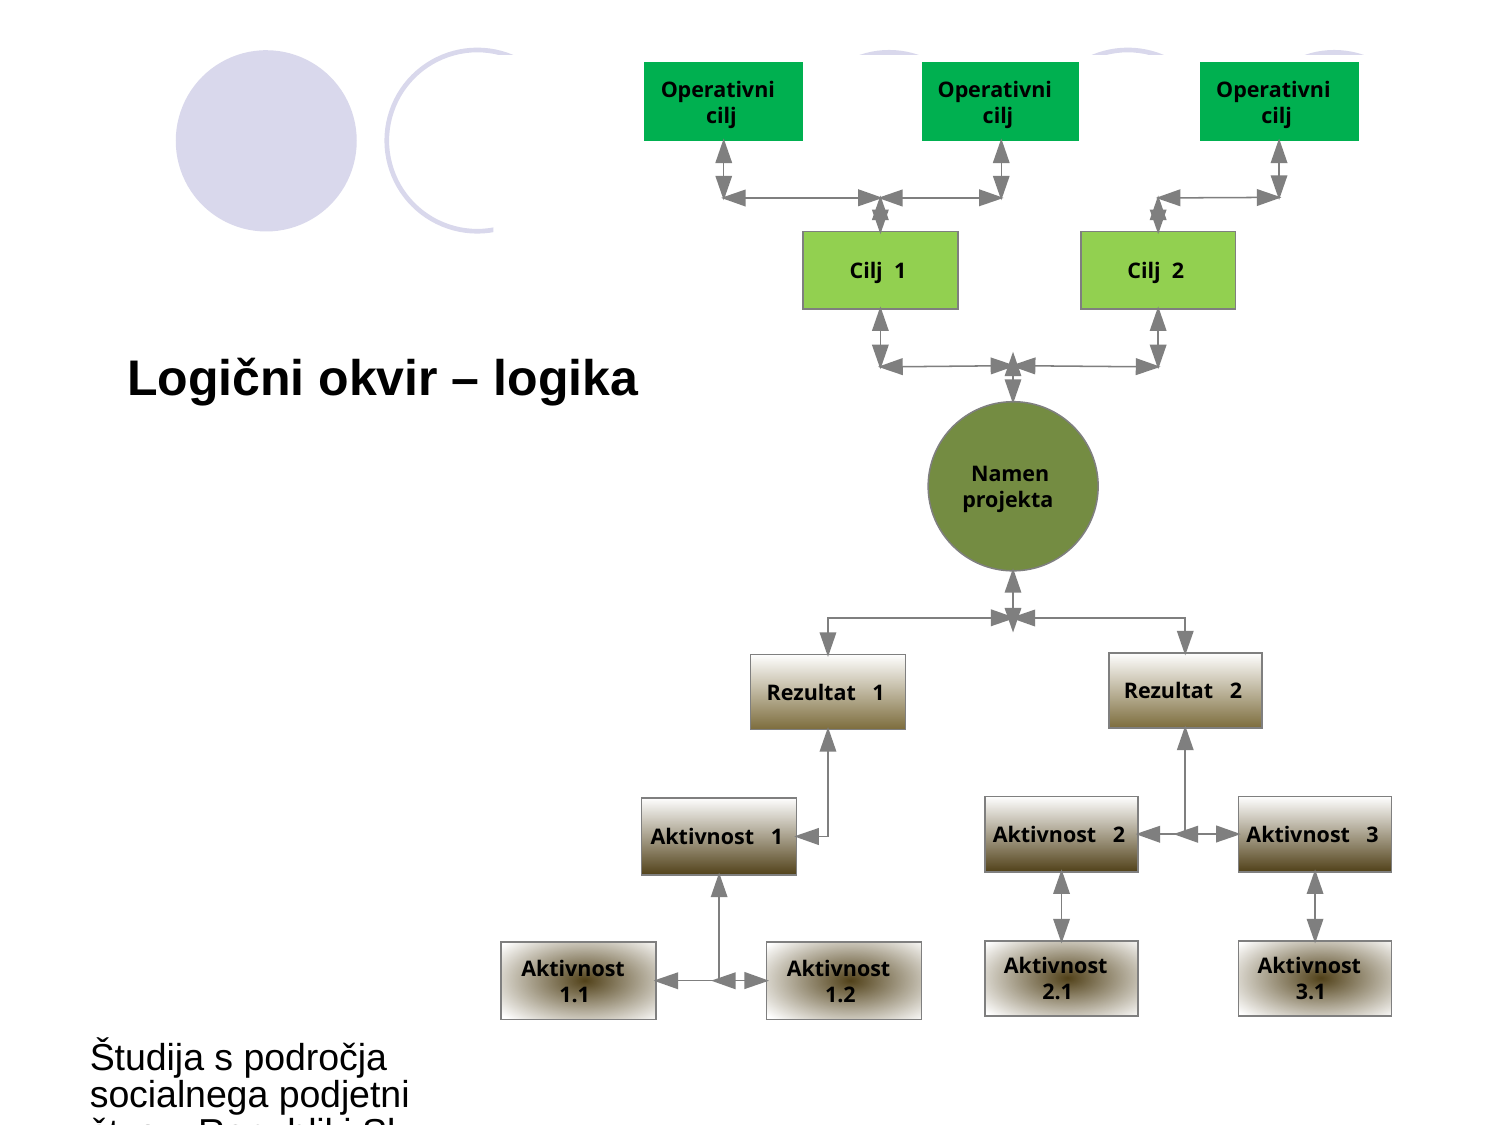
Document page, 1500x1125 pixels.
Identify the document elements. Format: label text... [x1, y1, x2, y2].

text_box Logični okvir – logika [112, 337, 680, 414]
picture [493, 54, 1448, 1079]
